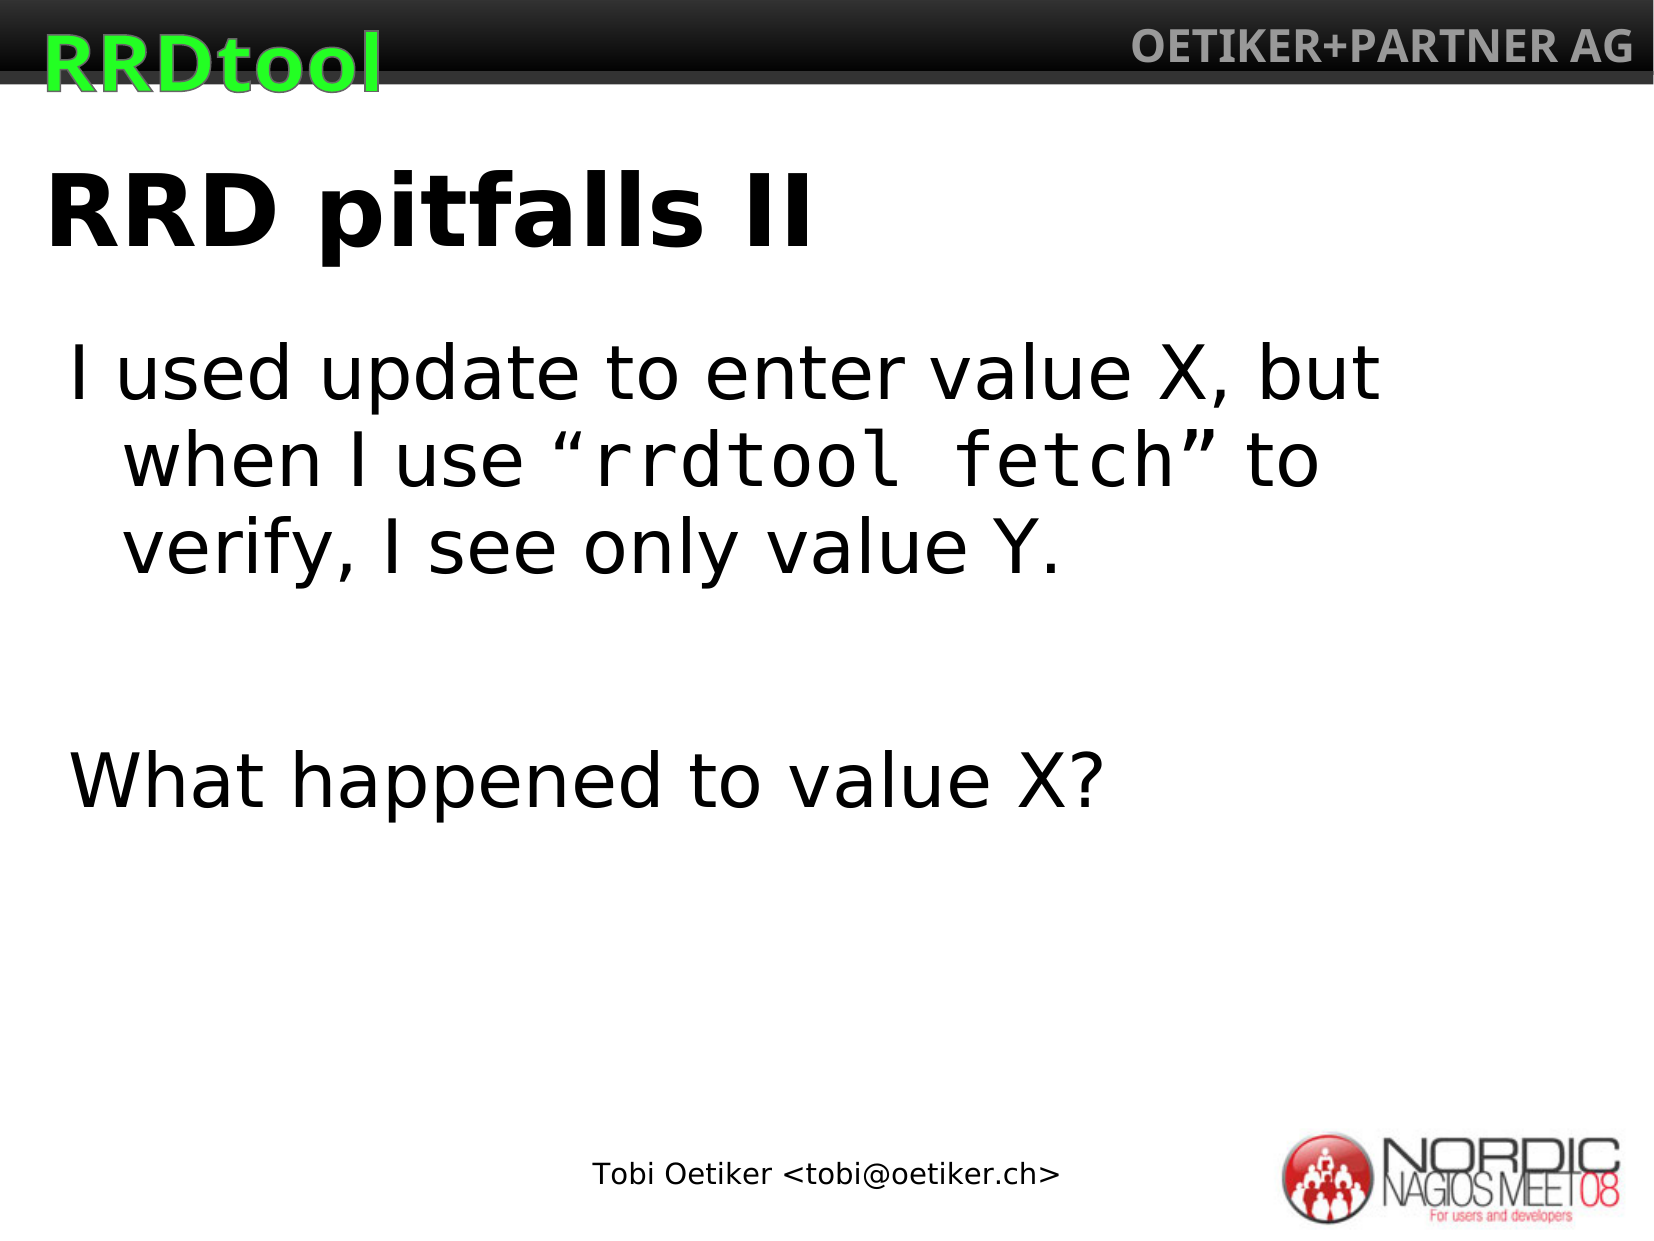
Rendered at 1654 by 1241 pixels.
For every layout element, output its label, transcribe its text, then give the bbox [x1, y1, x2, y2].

list I used update to enter value X, but when I use “rrdtool fetch” to verify, I see only value Y. What happened to value X? [50, 329, 1571, 1099]
title RRD pitfalls II [43, 137, 1582, 287]
picture [1262, 1116, 1654, 1241]
